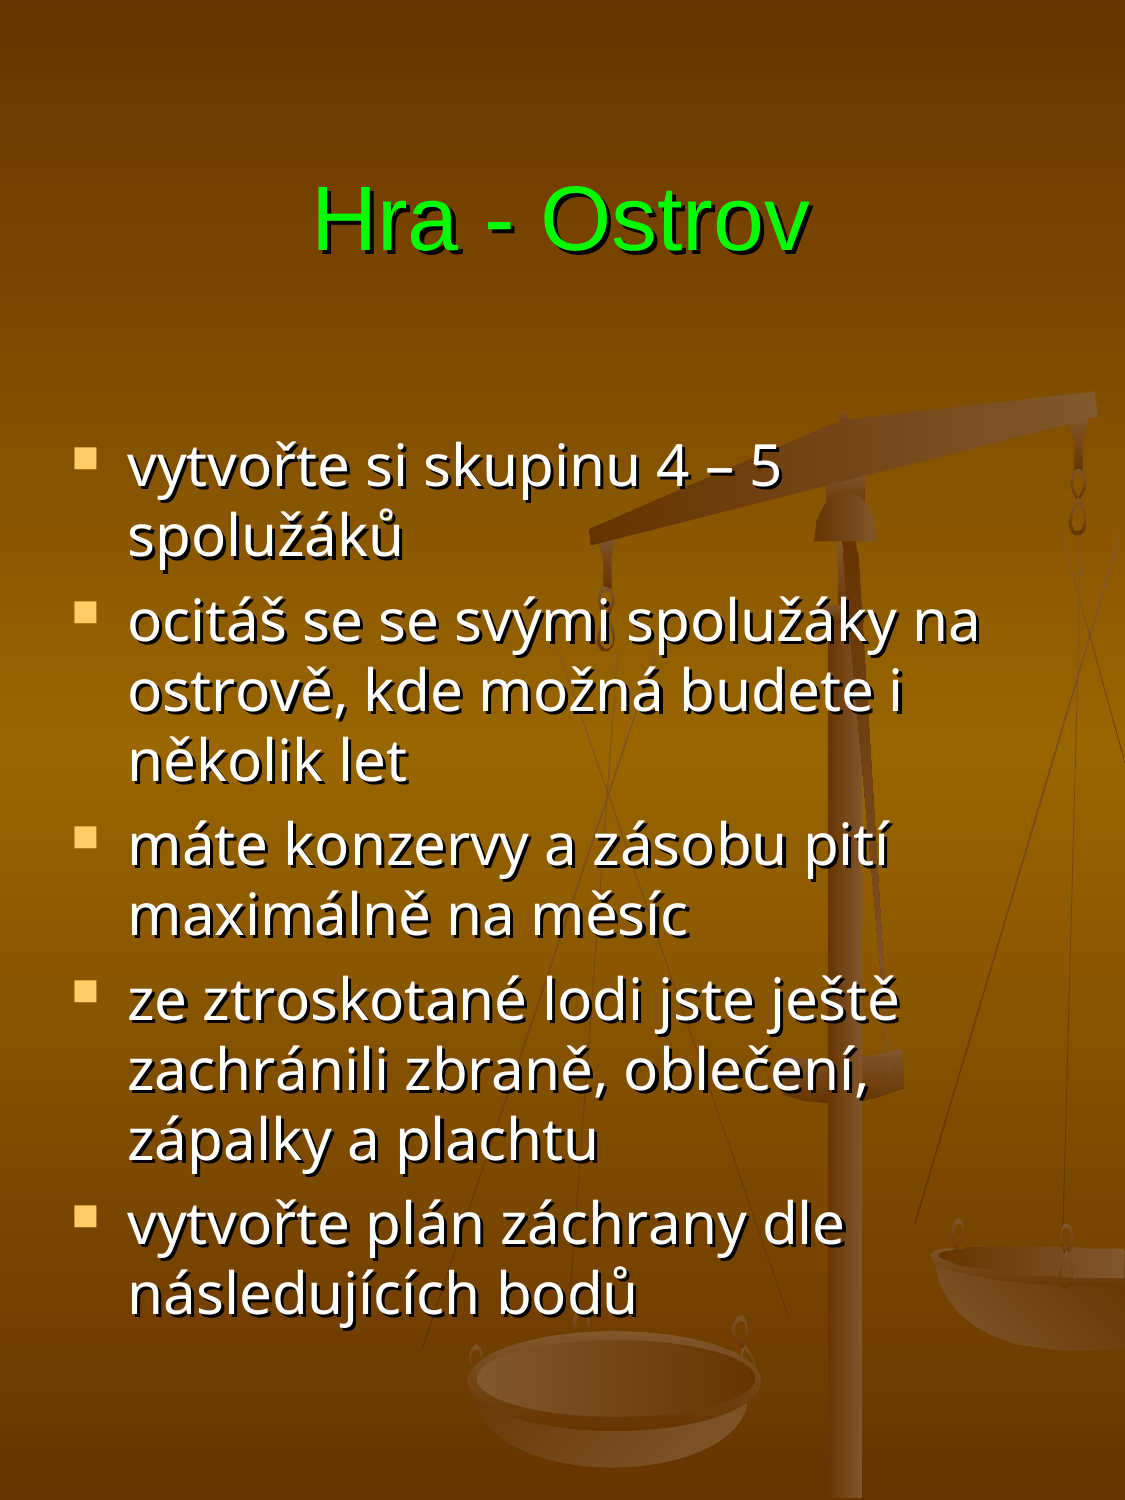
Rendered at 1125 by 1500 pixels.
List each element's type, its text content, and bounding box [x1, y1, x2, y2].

title Hra - Ostrov [54, 88, 1068, 339]
list vytvořte si skupinu 4 – 5 spolužáků ocitáš se se svými spolužáky na ostrově, kde možná budete i několik let máte konzervy a zásobu pití maximálně na měsíc ze ztroskotané lodi jste ještě zachránili zbraně, oblečení, zápalky a plachtu vytvořte plán záchrany dle následujících bodů [56, 336, 1069, 1412]
